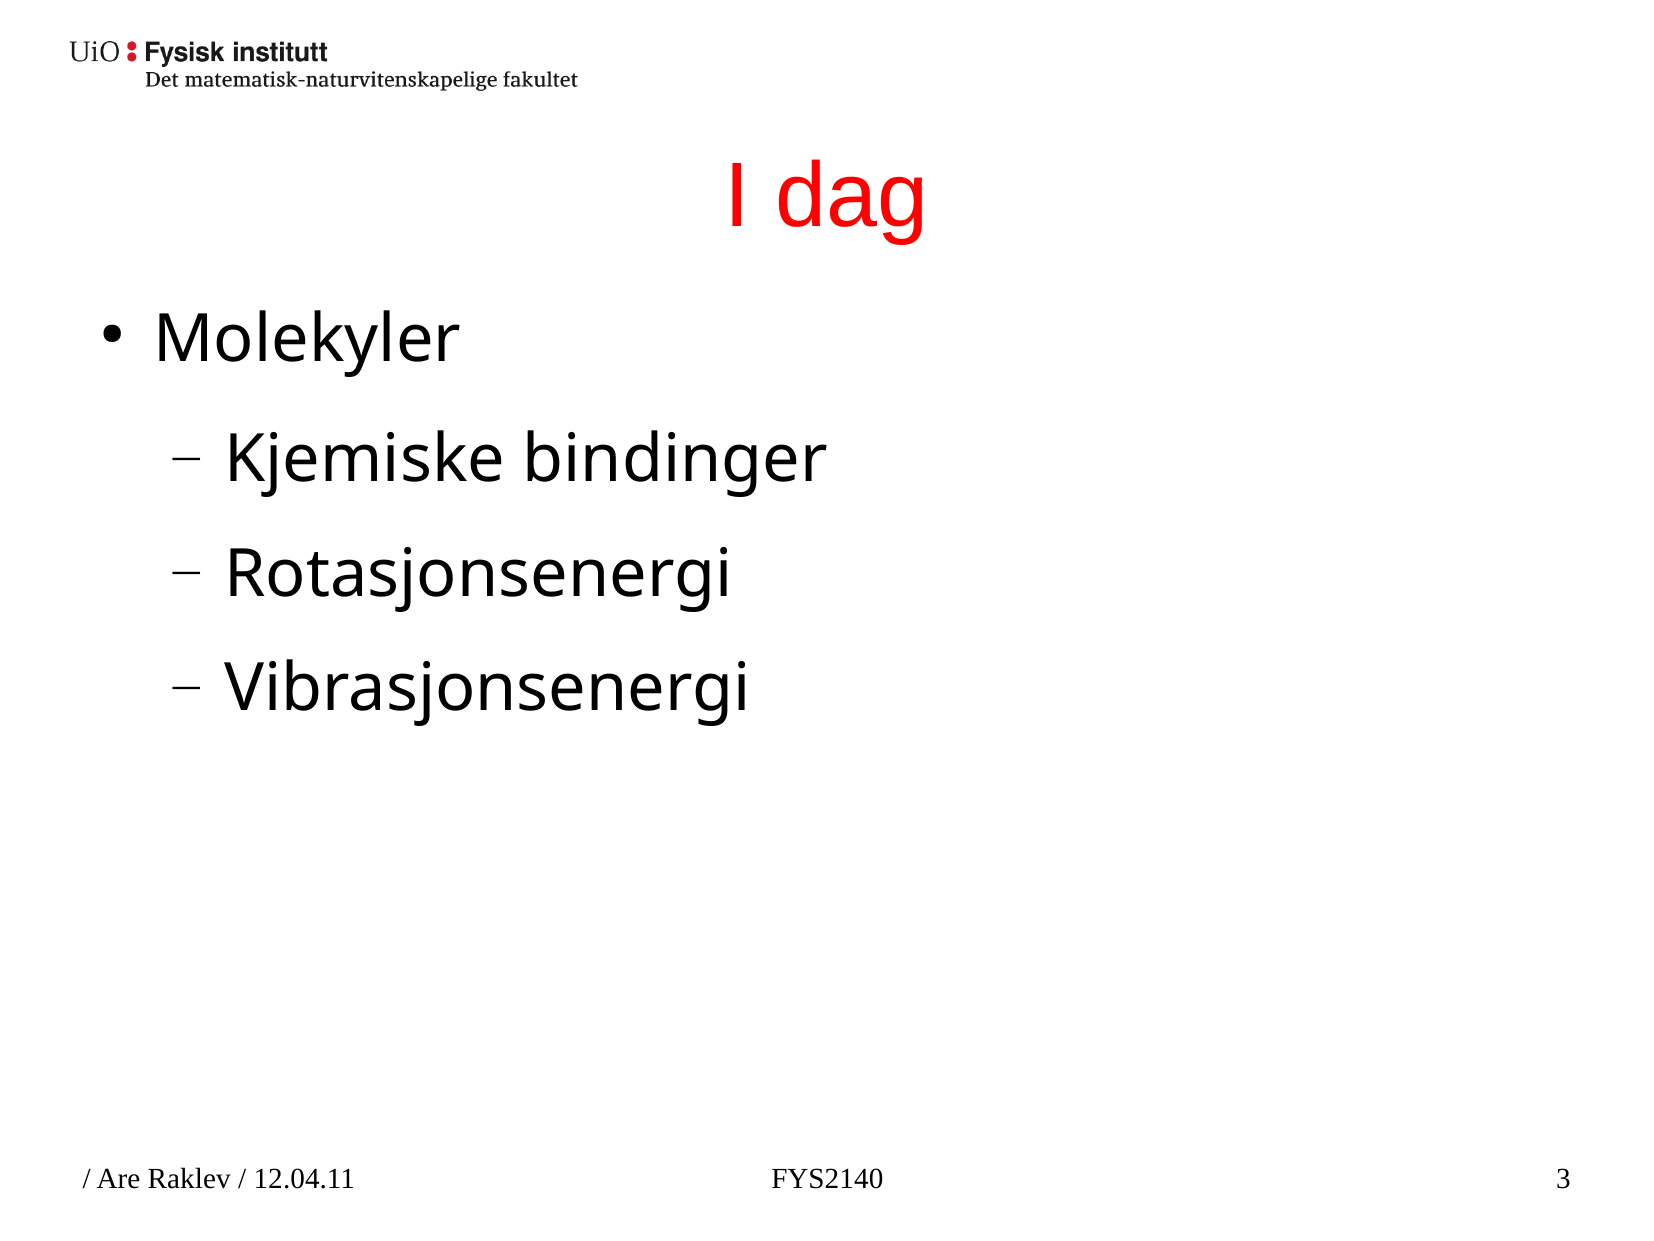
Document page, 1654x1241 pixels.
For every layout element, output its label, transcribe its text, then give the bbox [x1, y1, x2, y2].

list Molekyler Kjemiske bindinger Rotasjonsenergi Vibrasjonsenergi [82, 290, 1613, 1094]
title I dag [82, 90, 1571, 290]
picture [68, 37, 581, 93]
